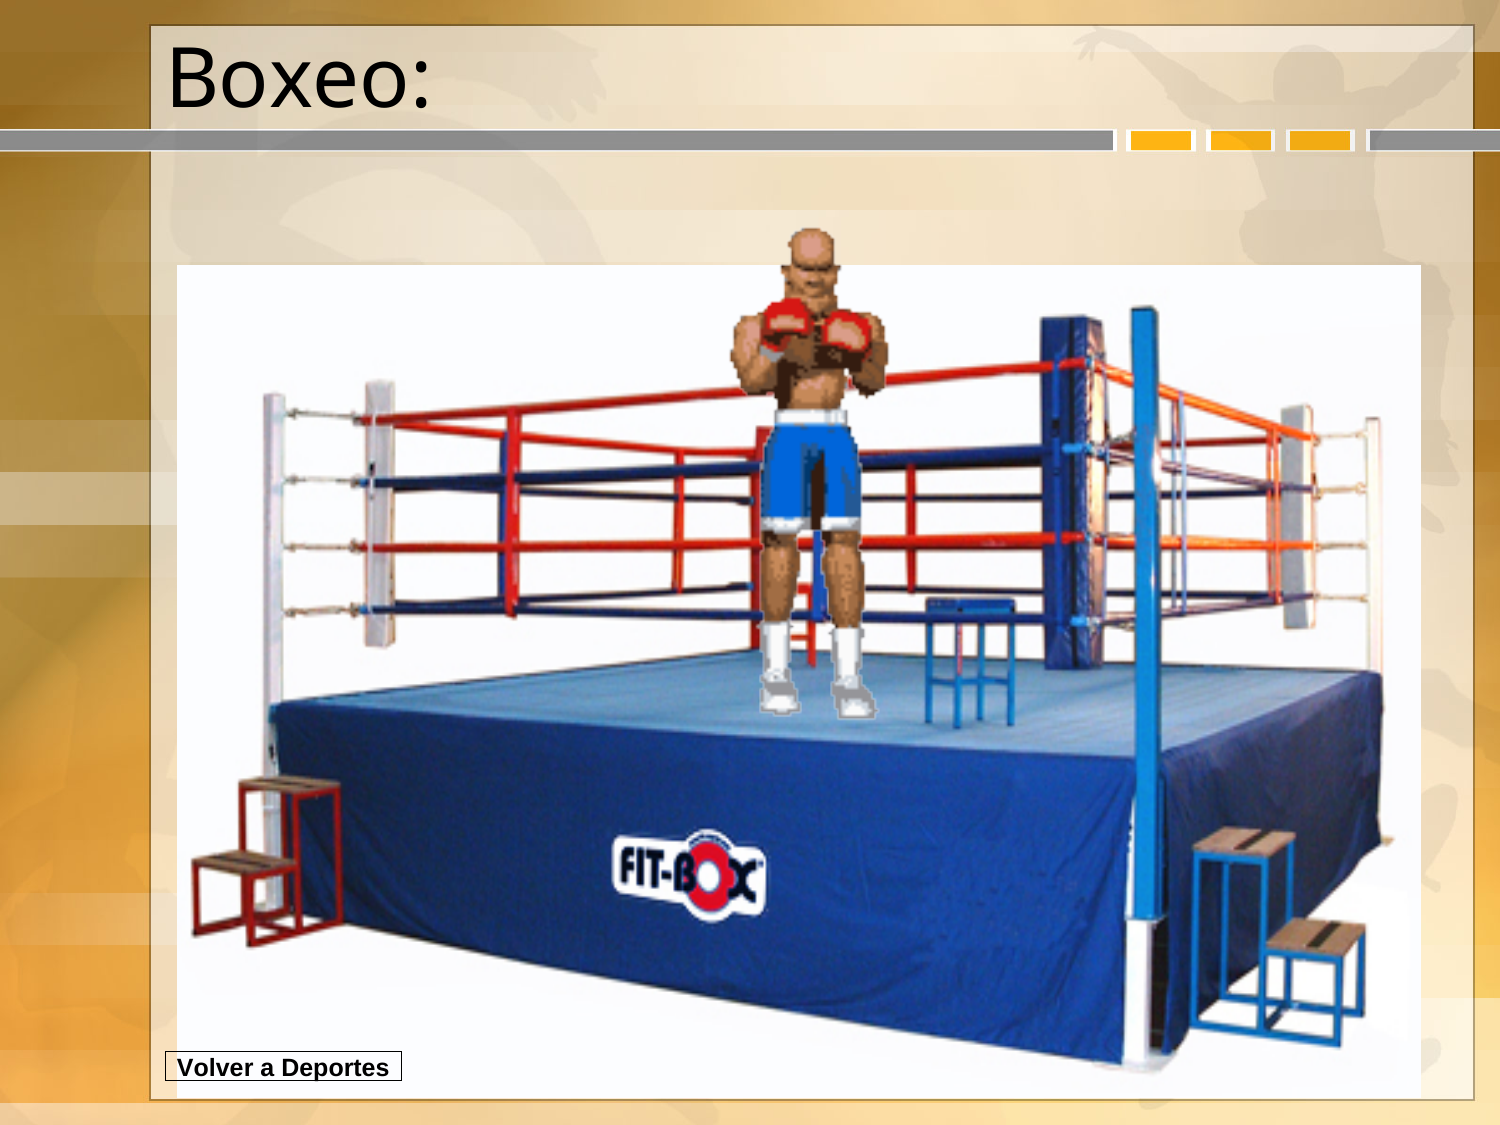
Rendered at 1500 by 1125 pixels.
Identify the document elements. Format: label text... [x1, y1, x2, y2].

text_box [714, 222, 917, 727]
title Boxeo: [149, 0, 1463, 151]
picture [0, 0, 1500, 1125]
text_box Volver a Deportes [165, 1051, 402, 1081]
